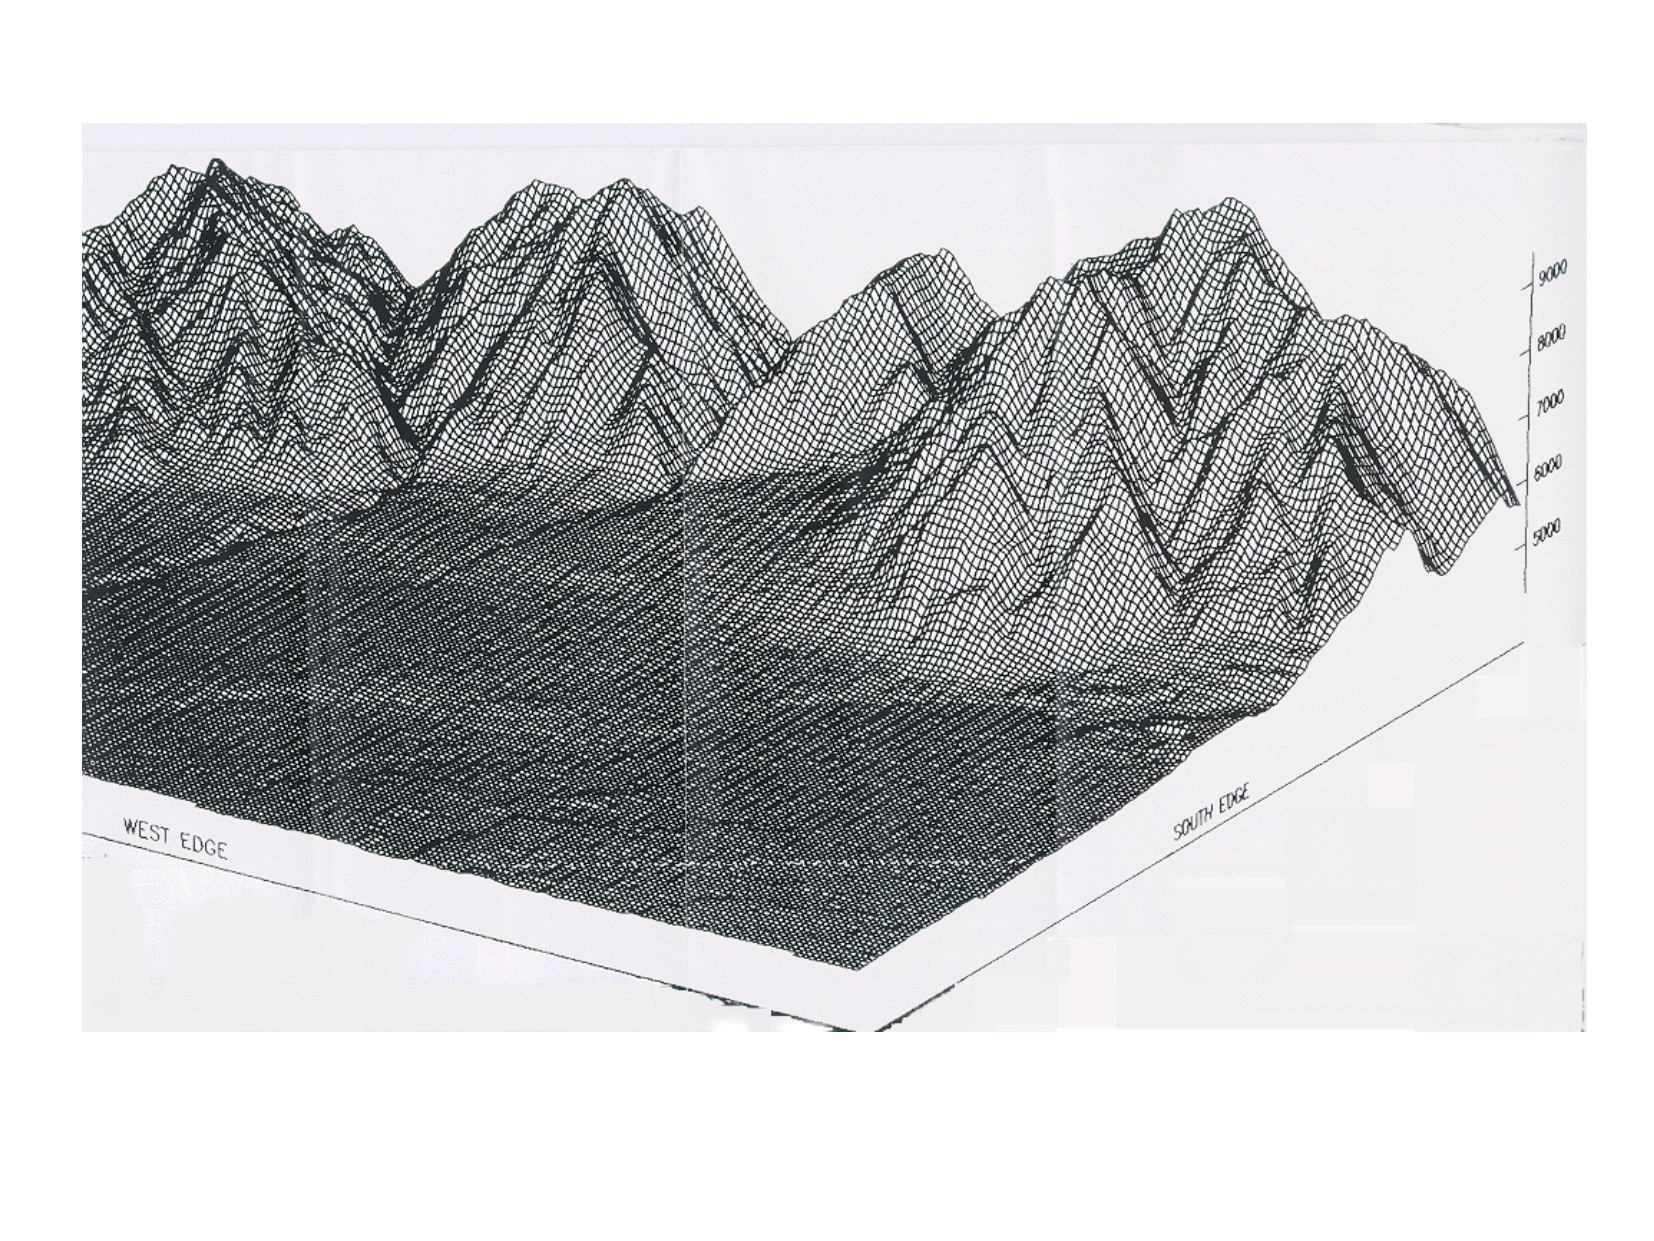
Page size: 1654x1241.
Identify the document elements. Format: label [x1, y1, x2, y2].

picture [82, 123, 1587, 1032]
